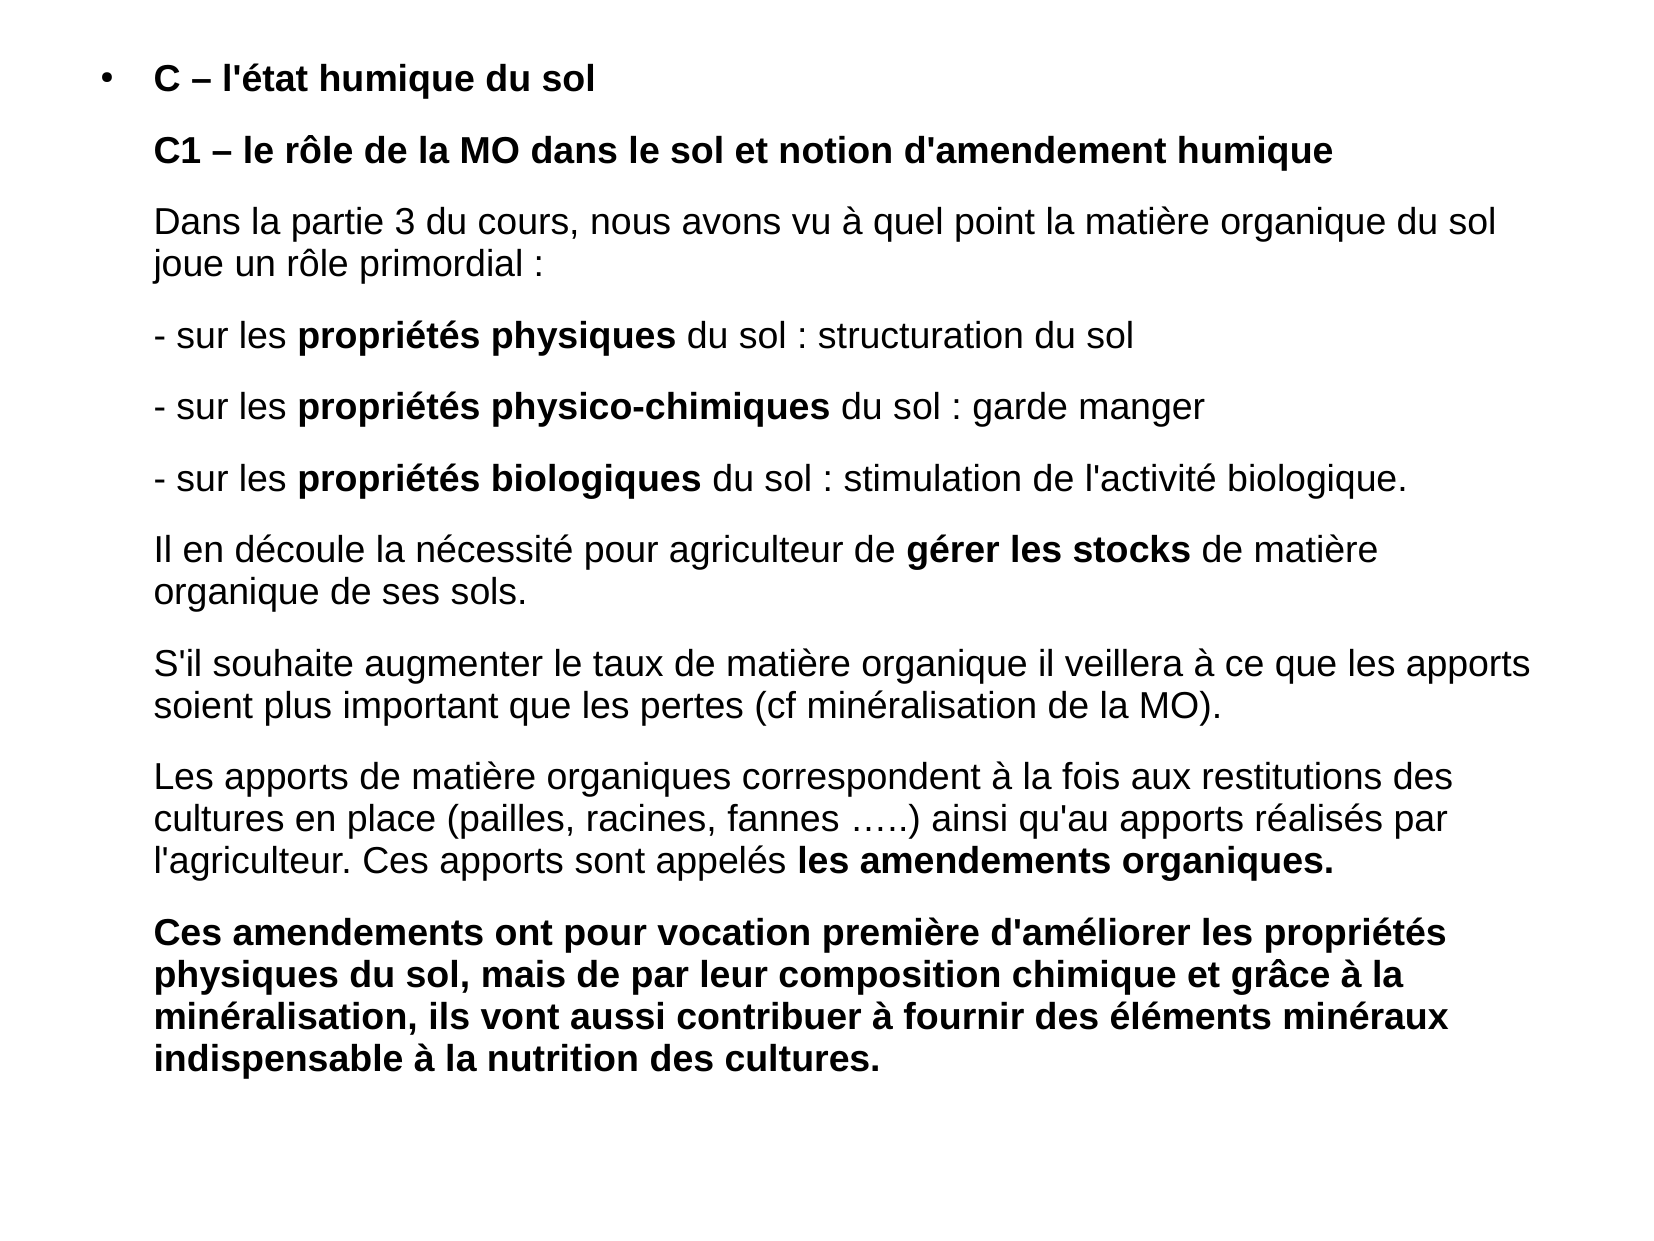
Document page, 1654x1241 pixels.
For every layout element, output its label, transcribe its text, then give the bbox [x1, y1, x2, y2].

list C – l'état humique du sol C1 – le rôle de la MO dans le sol et notion d'amendement humique Dans la partie 3 du cours, nous avons vu à quel point la matière organique du sol joue un rôle primordial : - sur les propriétés physiques du sol : structuration du sol - sur les propriétés physico-chimiques du sol : garde manger - sur les propriétés biologiques du sol : stimulation de l'activité biologique. Il en découle la nécessité pour agriculteur de gérer les stocks de matière organique de ses sols. S'il souhaite augmenter le taux de matière organique il veillera à ce que les apports soient plus important que les pertes (cf minéralisation de la MO). Les apports de matière organiques correspondent à la fois aux restitutions des cultures en place (pailles, racines, fannes …..) ainsi qu'au apports réalisés par l'agriculteur. Ces apports sont appelés les amendements organiques. Ces amendements ont pour vocation première d'améliorer les propriétés physiques du sol, mais de par leur composition chimique et grâce à la minéralisation, ils vont aussi contribuer à fournir des éléments minéraux indispensable à la nutrition des cultures. [82, 57, 1538, 1010]
